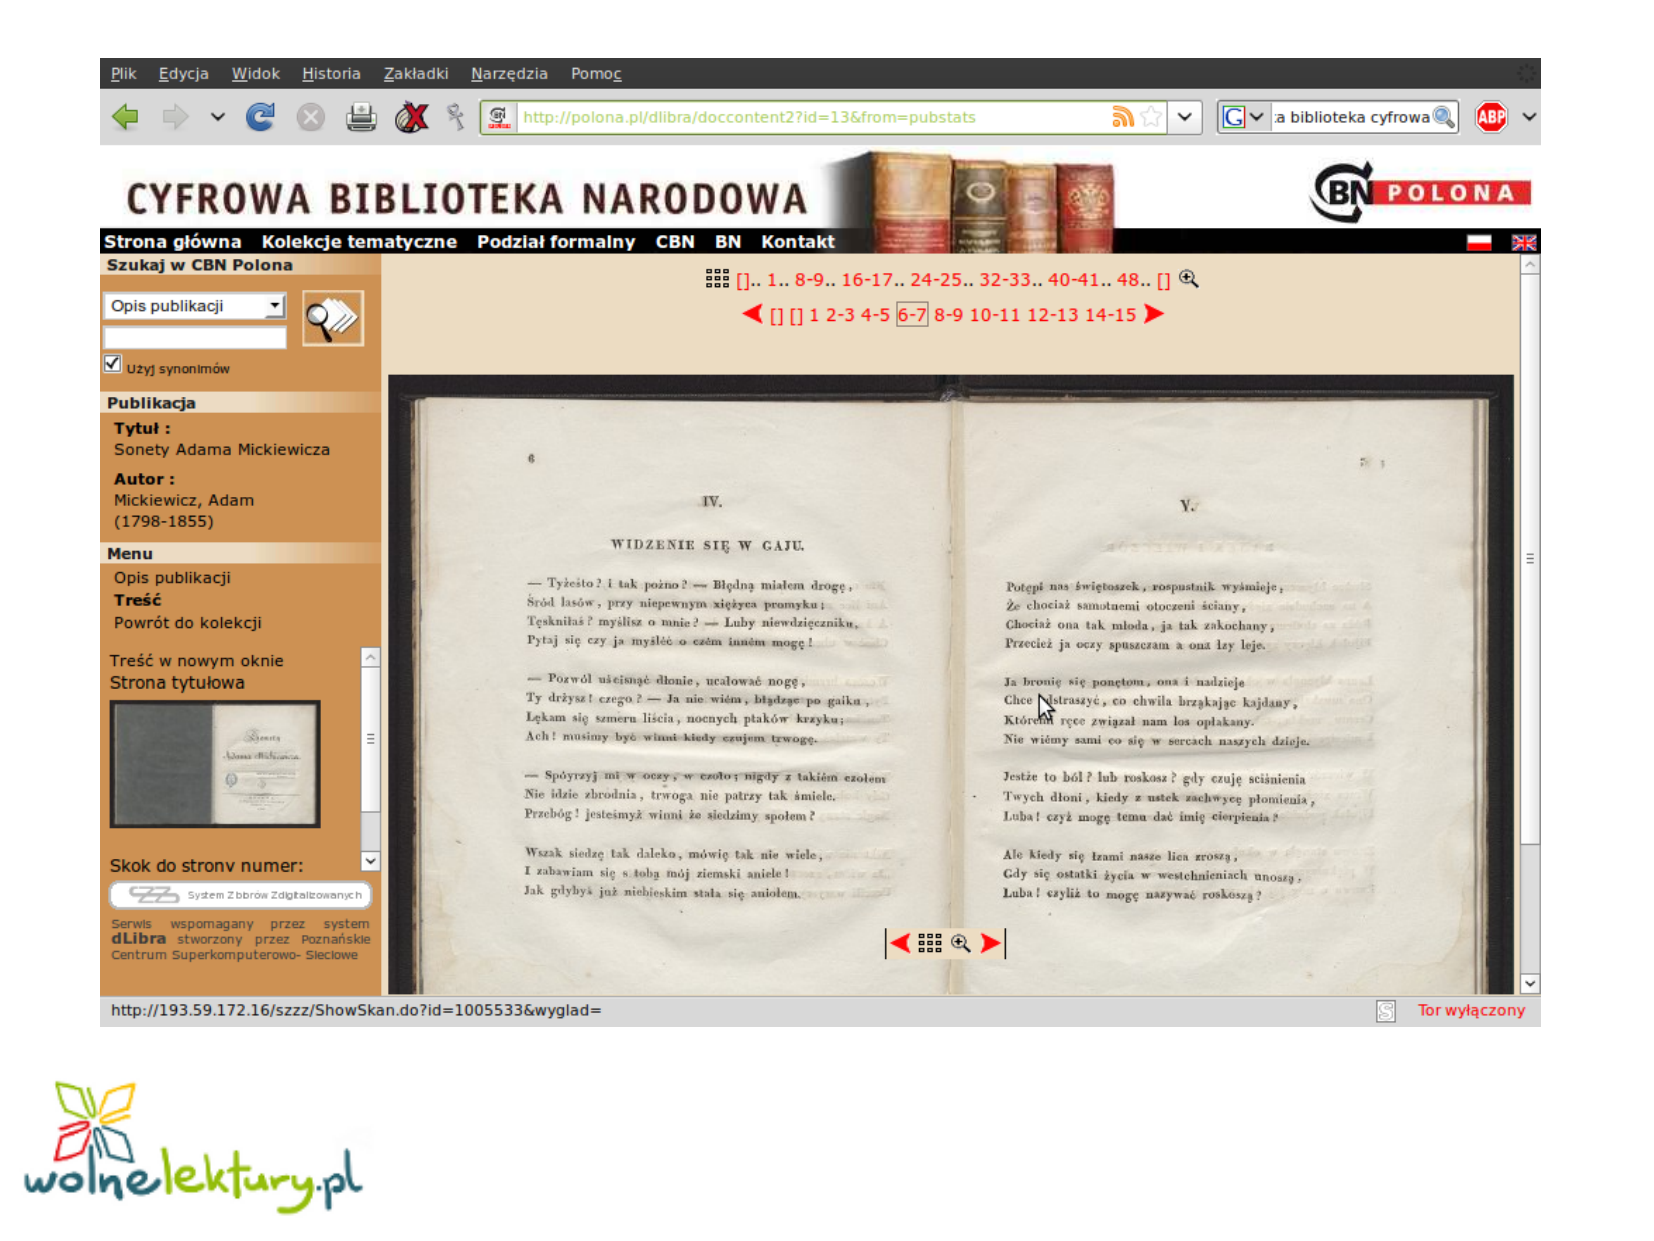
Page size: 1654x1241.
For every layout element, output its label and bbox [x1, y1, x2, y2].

picture [4, 1042, 384, 1241]
picture [100, 58, 1541, 1027]
